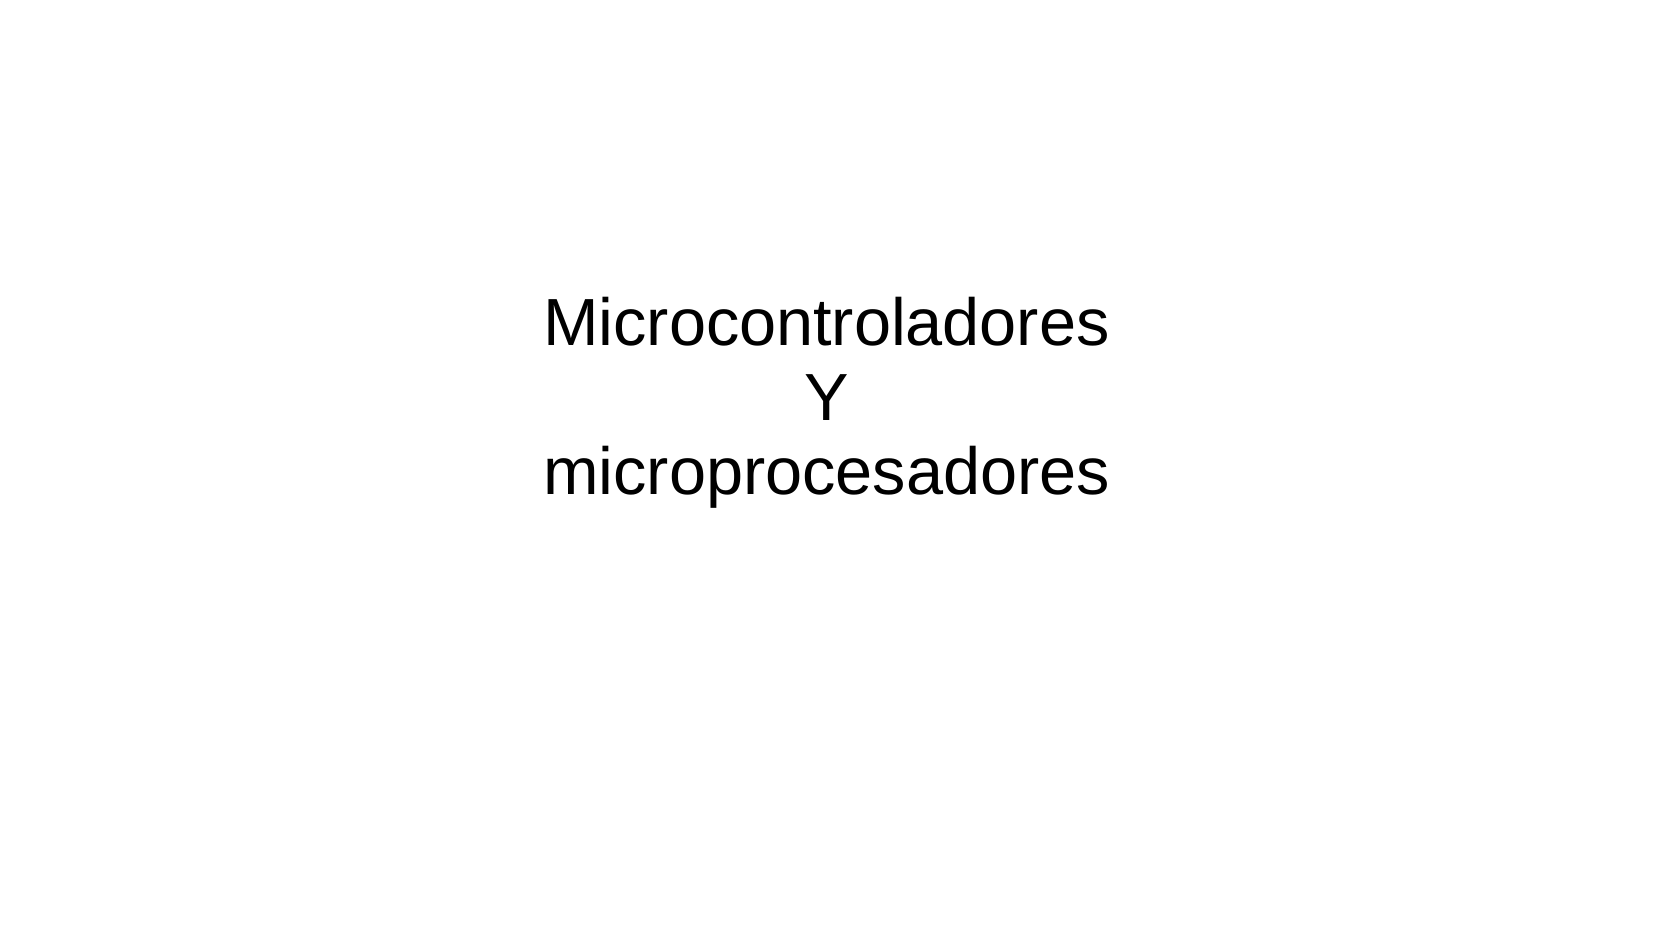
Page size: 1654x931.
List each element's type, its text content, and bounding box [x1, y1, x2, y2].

text_box Microcontroladores Y microprocesadores [82, 37, 1571, 757]
